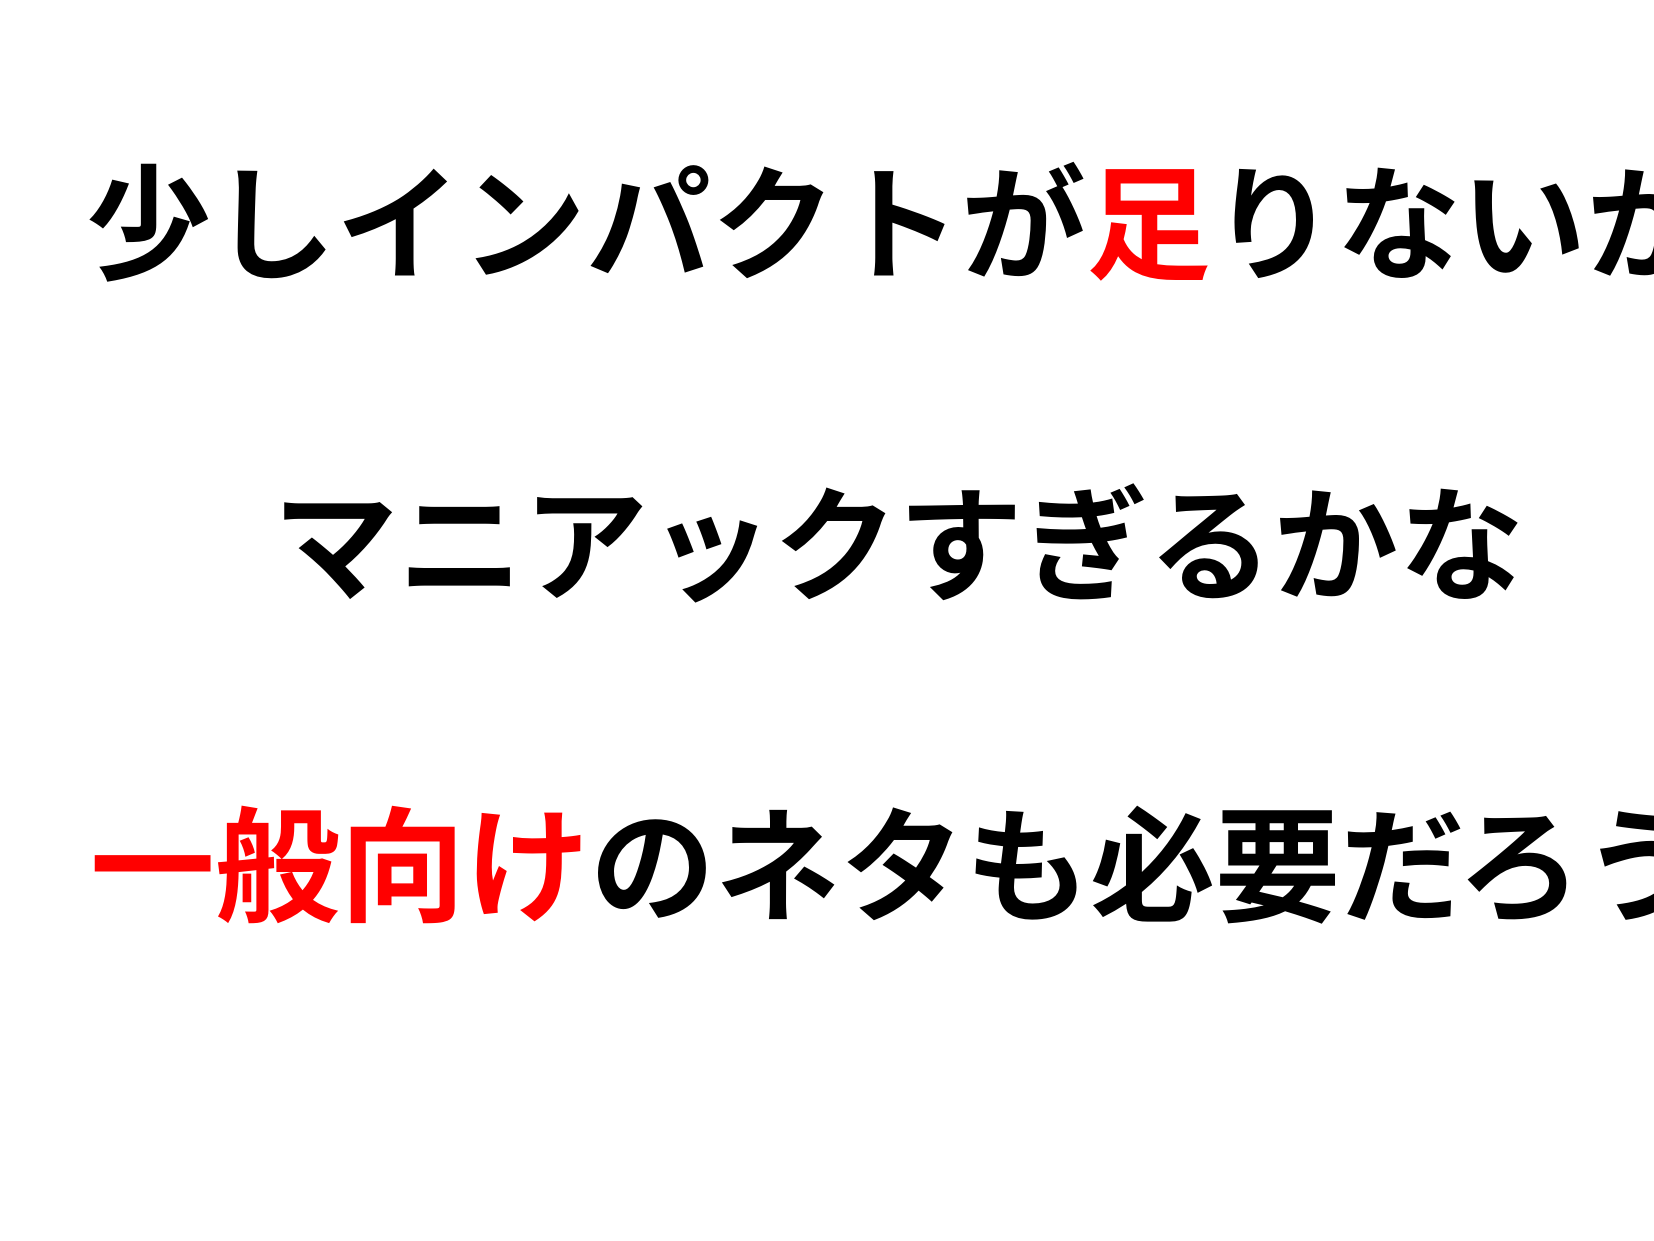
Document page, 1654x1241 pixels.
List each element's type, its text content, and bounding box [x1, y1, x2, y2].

text_box 少しインパクトが足りないか マニアックすぎるかな 一般向けのネタも必要だろう [71, 118, 1621, 806]
